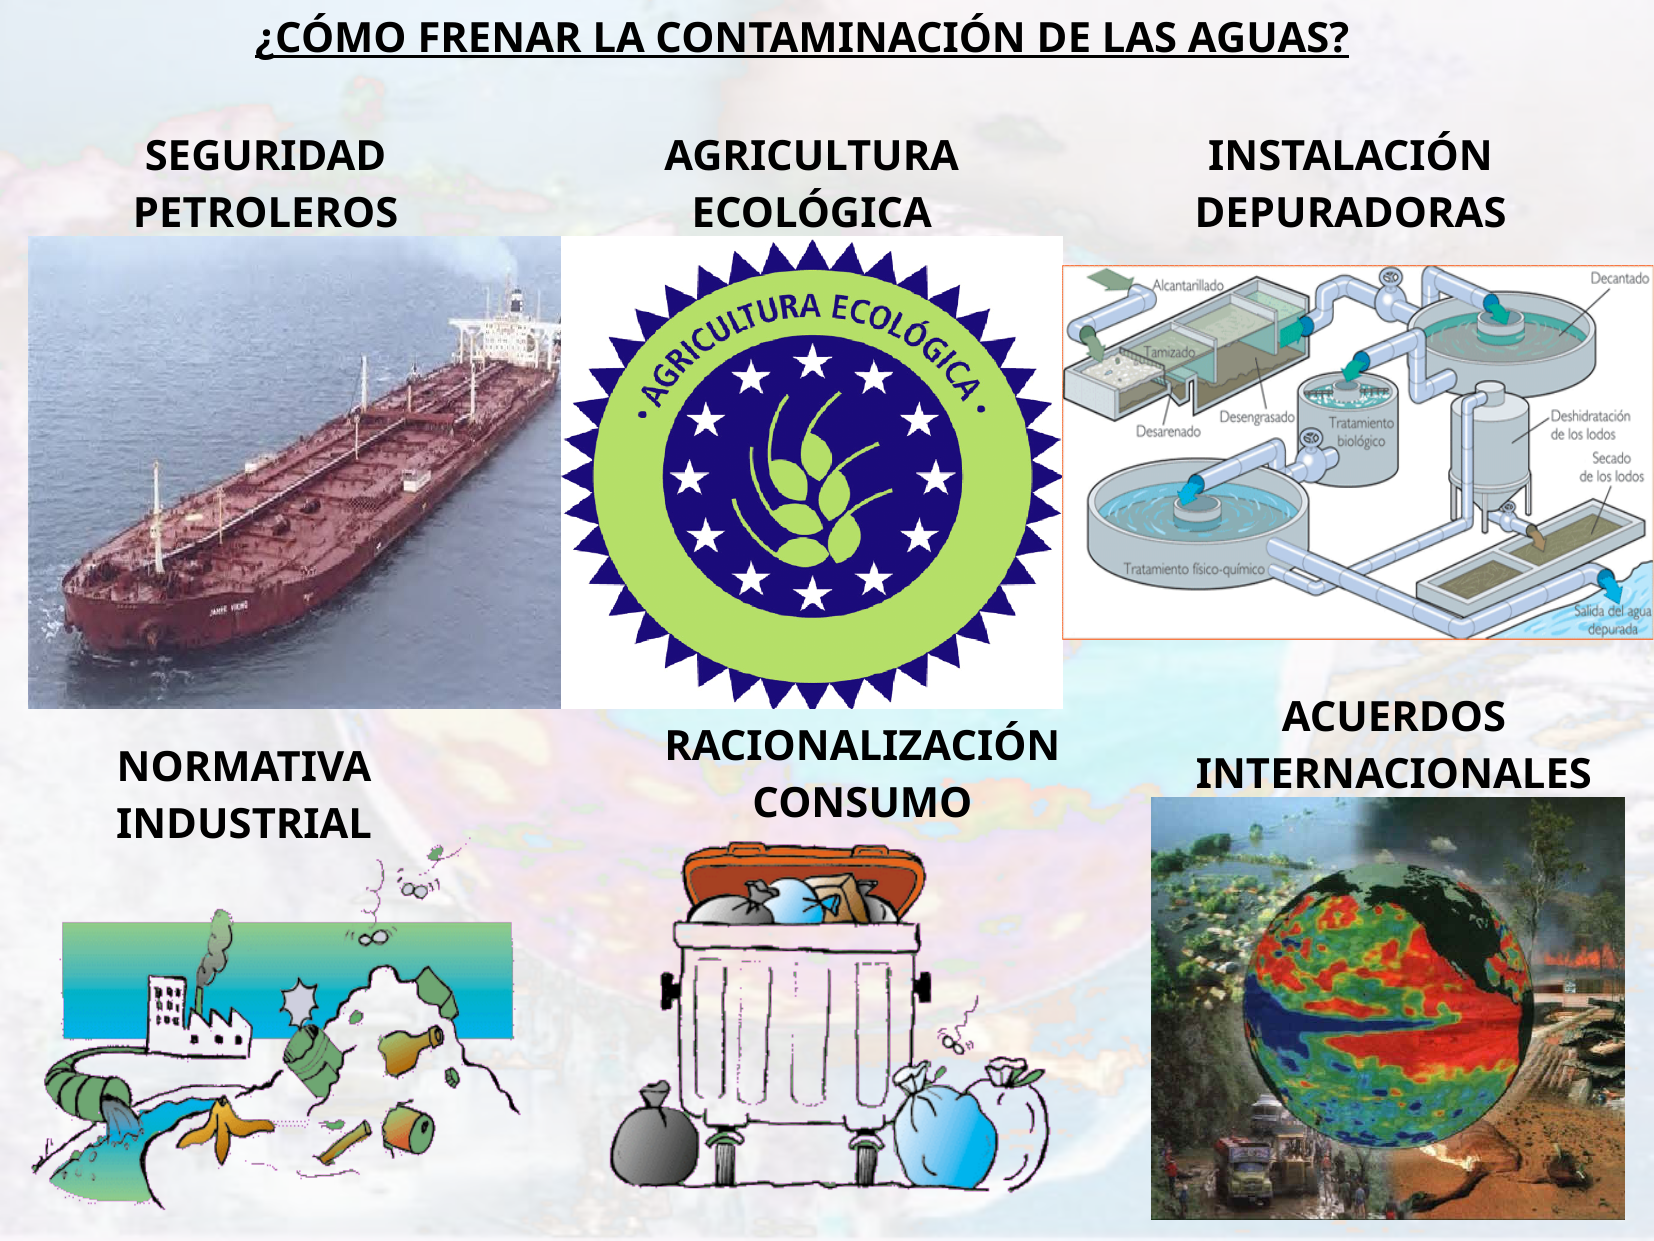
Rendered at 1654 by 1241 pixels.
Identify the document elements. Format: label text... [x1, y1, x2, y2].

picture [0, 0, 1654, 1241]
text_box INSTALACIÓN DEPURADORAS [1179, 118, 1567, 232]
text_box NORMATIVA INDUSTRIAL [101, 728, 416, 826]
text_box SEGURIDAD PETROLEROS [118, 118, 456, 232]
text_box ¿CÓMO FRENAR LA CONTAMINACIÓN DE LAS AGUAS? [240, 0, 1510, 65]
text_box AGRICULTURA ECOLÓGICA [649, 118, 1005, 232]
text_box ACUERDOS INTERNACIONALES [1181, 679, 1652, 793]
text_box RACIONALIZACIÓN CONSUMO [649, 708, 1115, 823]
